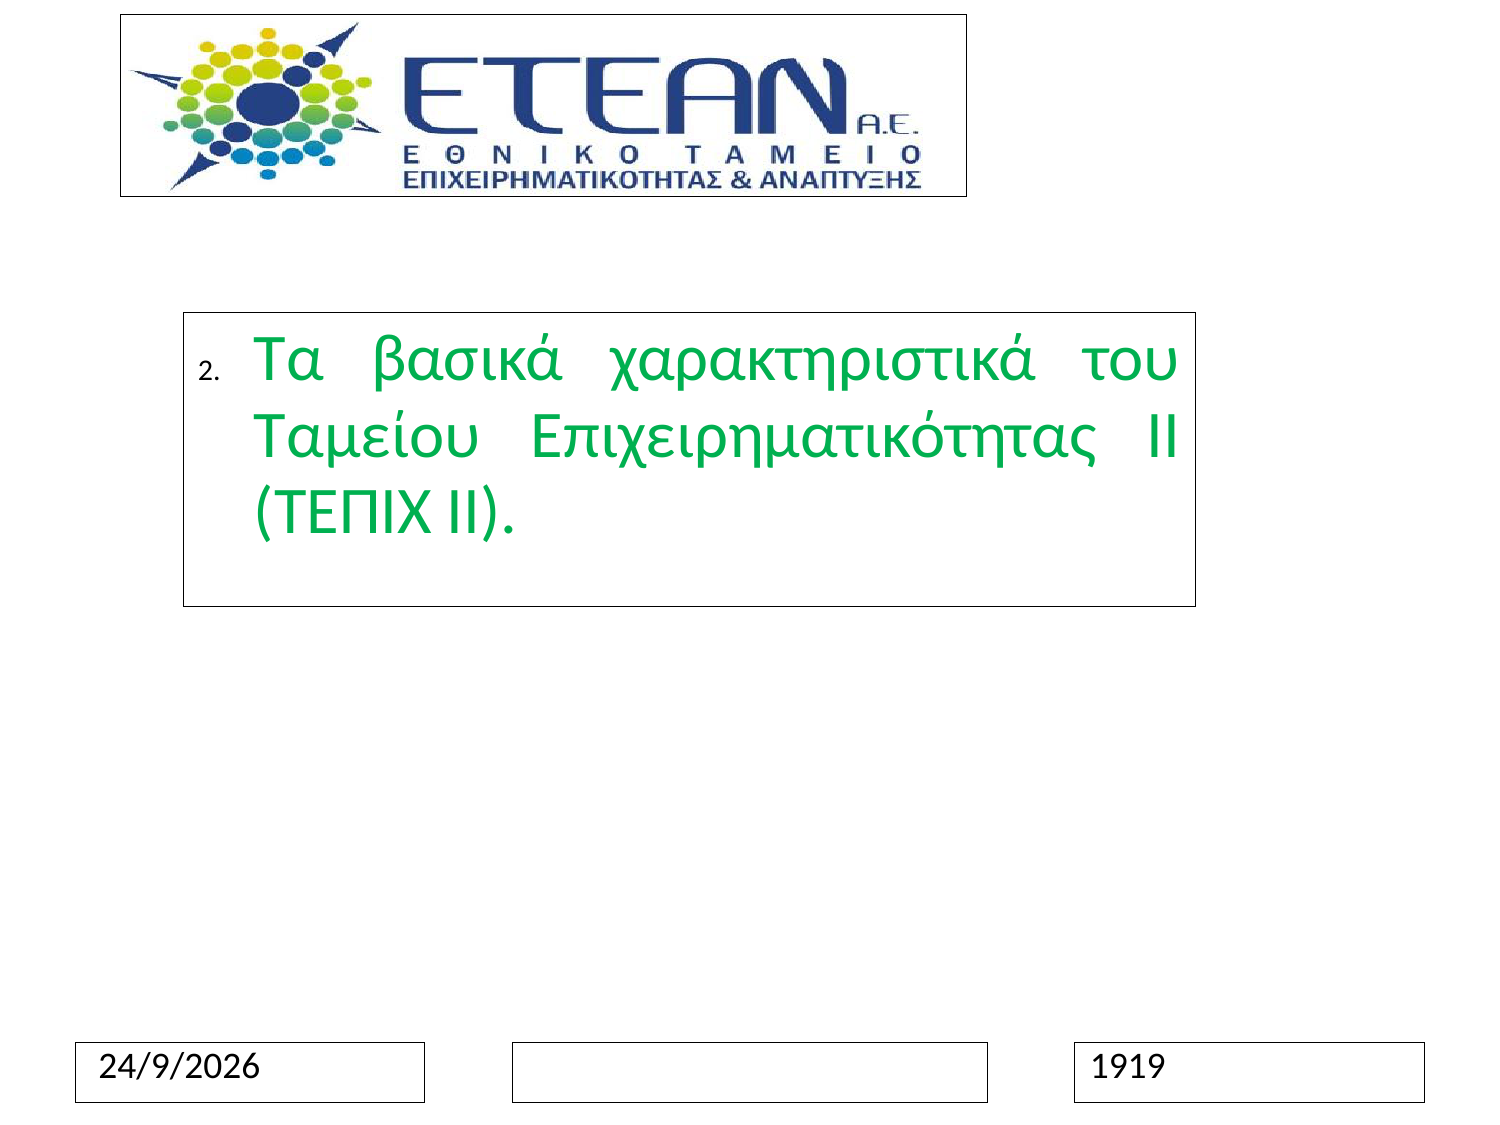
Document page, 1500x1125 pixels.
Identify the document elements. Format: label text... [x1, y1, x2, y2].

slide_number 11 [1074, 1042, 1425, 1103]
picture [121, 15, 966, 196]
text_box Τα βασικά χαρακτηριστικά του Ταμείου Επιχειρηματικότητας ΙΙ (ΤΕΠΙΧ ΙΙ). [183, 312, 1196, 607]
